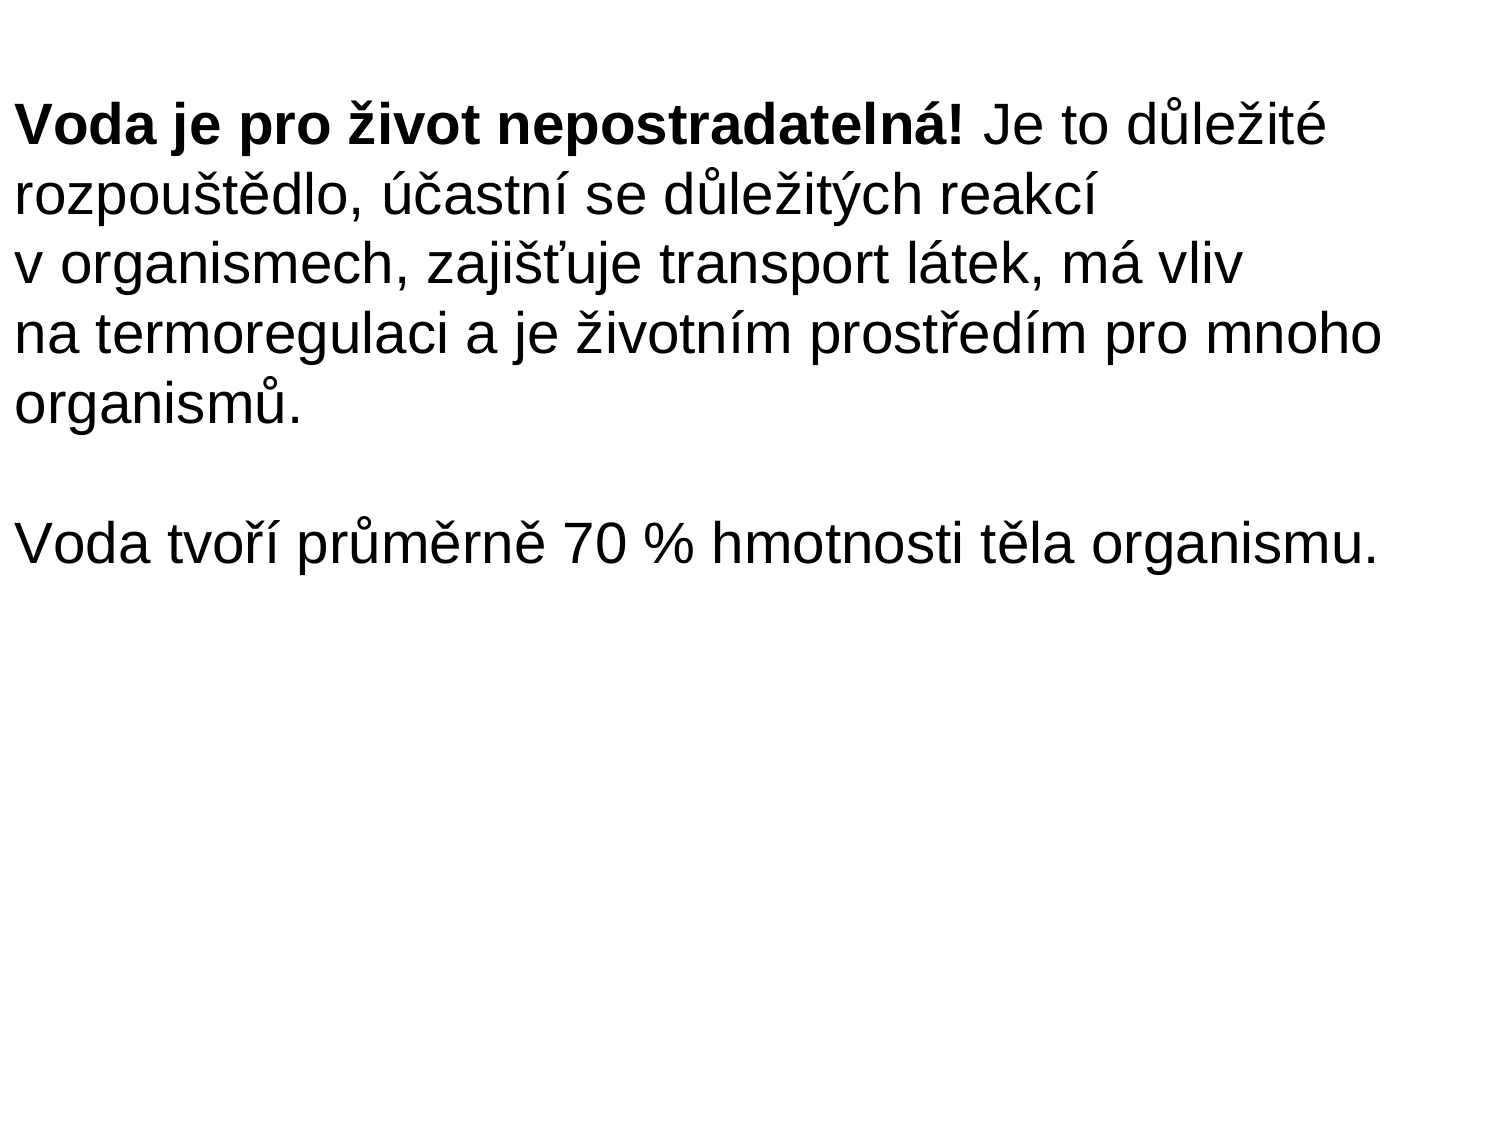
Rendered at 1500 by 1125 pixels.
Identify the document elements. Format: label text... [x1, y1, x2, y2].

text_box Voda je pro život nepostradatelná! Je to důležité rozpouštědlo, účastní se důležitých reakcí v organismech, zajišťuje transport látek, má vliv na termoregulaci a je životním prostředím pro mnoho organismů. Voda tvoří průměrně 70 % hmotnosti těla organismu. [0, 78, 1500, 654]
